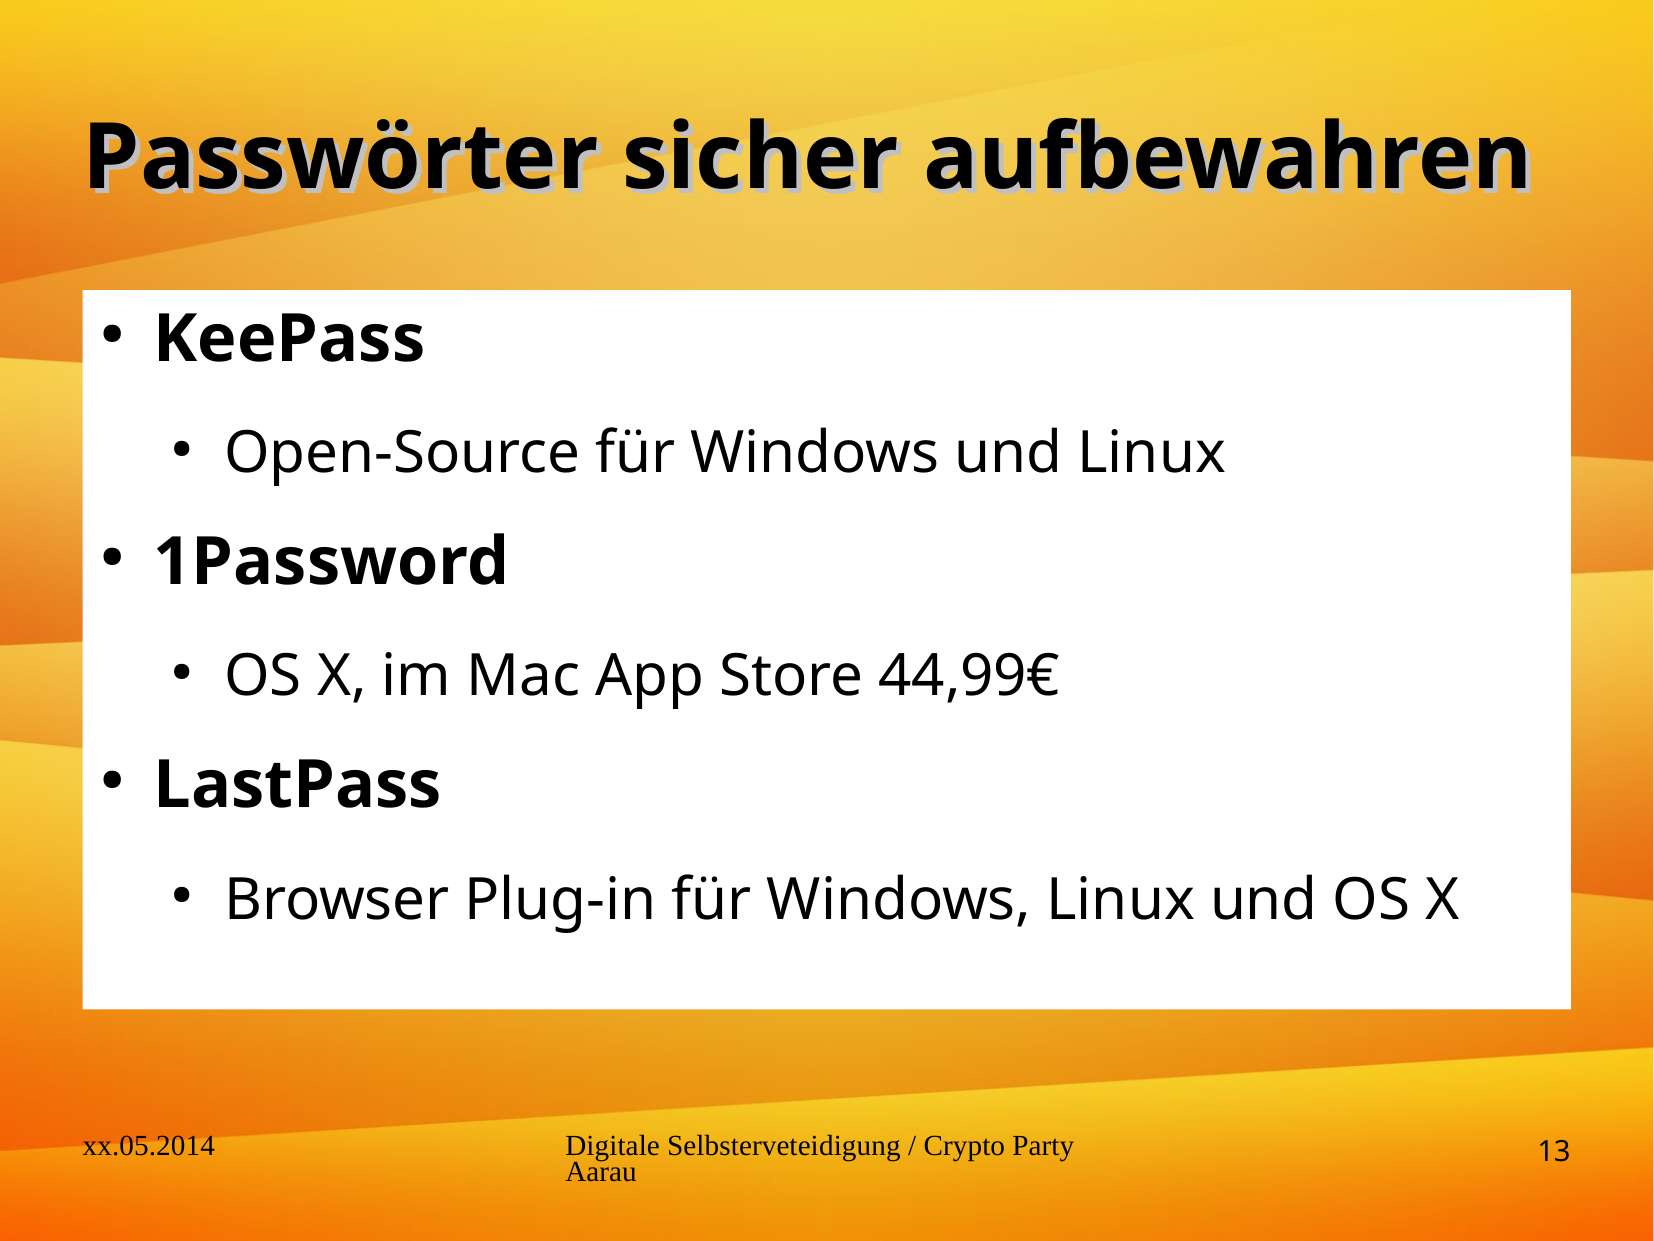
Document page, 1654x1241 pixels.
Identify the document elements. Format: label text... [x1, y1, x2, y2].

list KeePass Open-Source für Windows und Linux 1Password OS X, im Mac App Store 44,99€ LastPass Browser Plug-in für Windows, Linux und OS X [82, 290, 1571, 1010]
title Passwörter sicher aufbewahren [82, 49, 1571, 257]
picture [0, 0, 1654, 1241]
